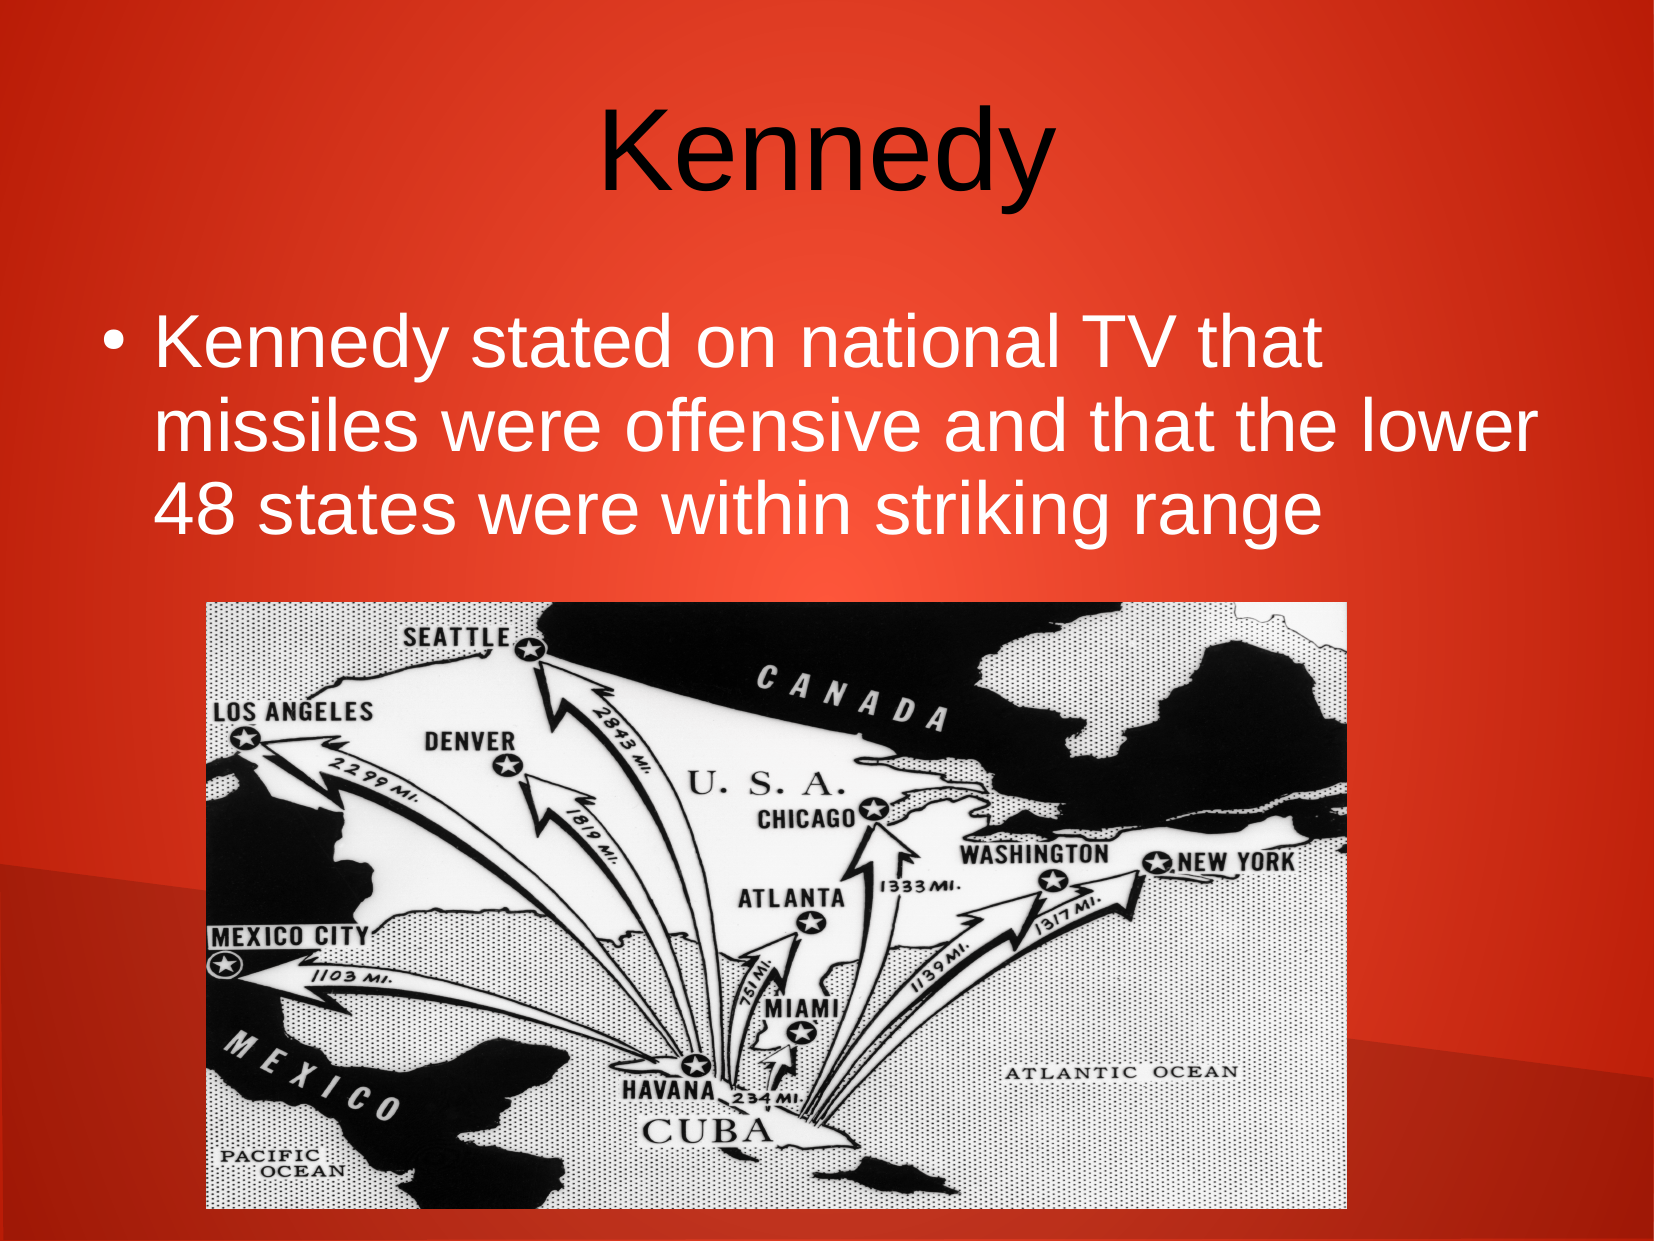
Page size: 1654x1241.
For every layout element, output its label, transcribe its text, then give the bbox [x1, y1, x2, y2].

picture [206, 602, 1347, 1209]
list Kennedy stated on national TV that missiles were offensive and that the lower 48 states were within striking range [82, 299, 1571, 1019]
title Kennedy [82, 47, 1571, 252]
